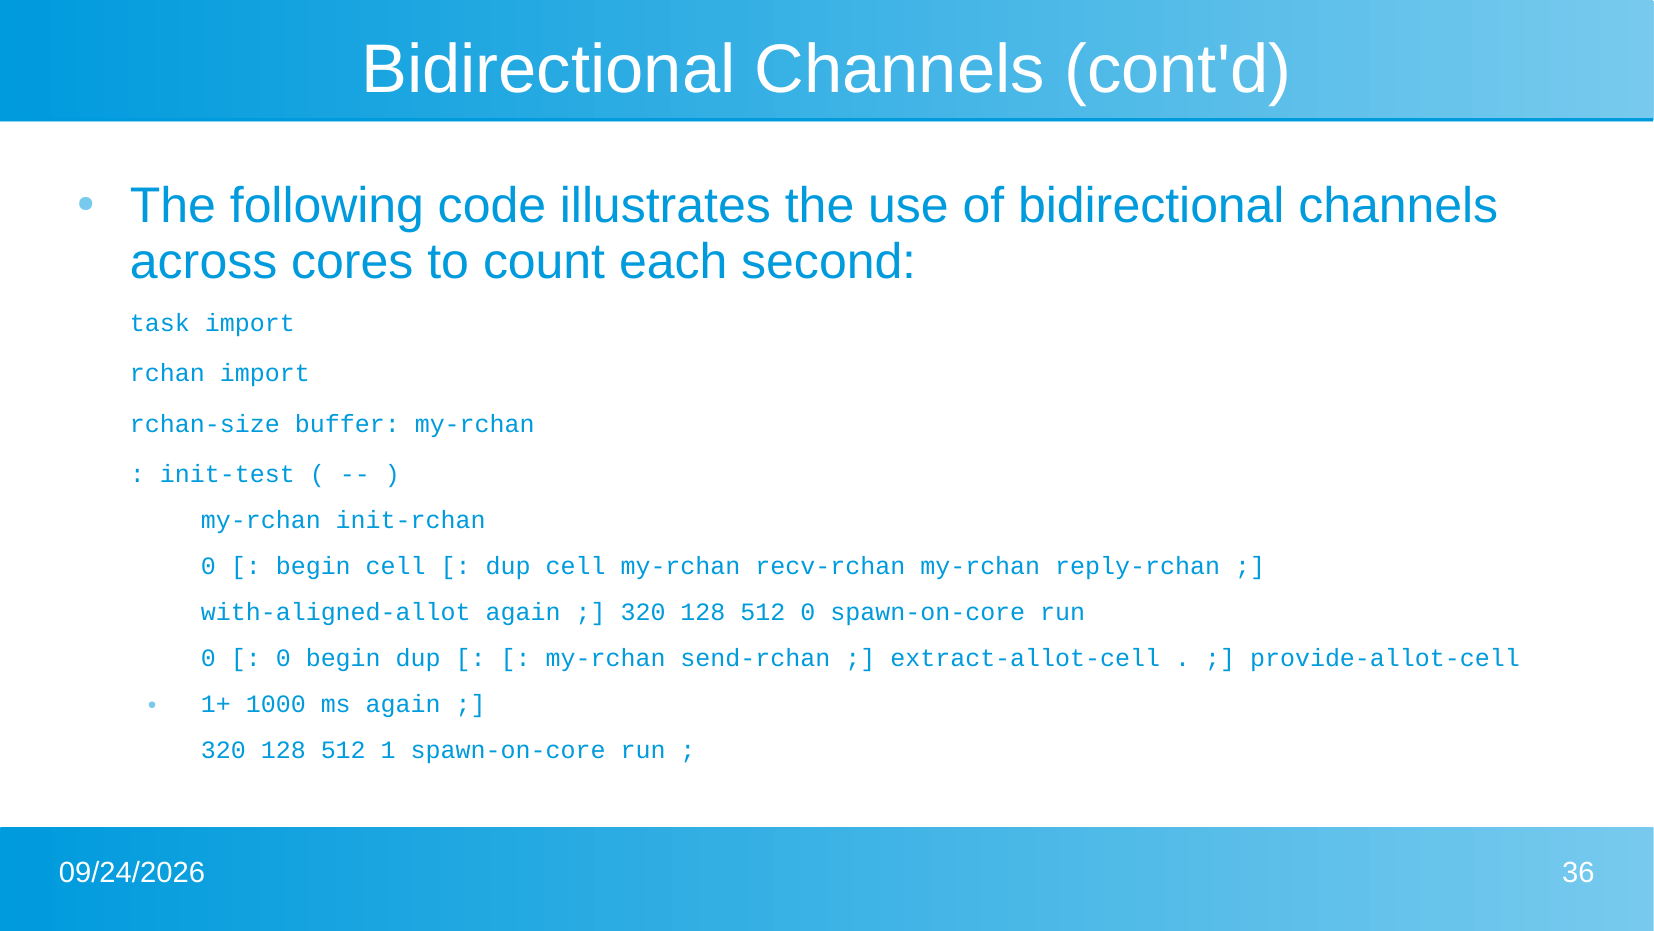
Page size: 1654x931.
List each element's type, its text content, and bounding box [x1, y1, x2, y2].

list The following code illustrates the use of bidirectional channels across cores to count each second: task import rchan import rchan-size buffer: my-rchan : init-test ( -- ) my-rchan init-rchan 0 [: begin cell [: dup cell my-rchan recv-rchan my-rchan reply-rchan ;] with-aligned-allot again ;] 320 128 512 0 spawn-on-core run 0 [: 0 begin dup [: [: my-rchan send-rchan ;] extract-allot-cell . ;] provide-allot-cell 1+ 1000 ms again ;] 320 128 512 1 spawn-on-core run ; [59, 177, 1595, 768]
title Bidirectional Channels (cont'd) [59, 29, 1595, 108]
